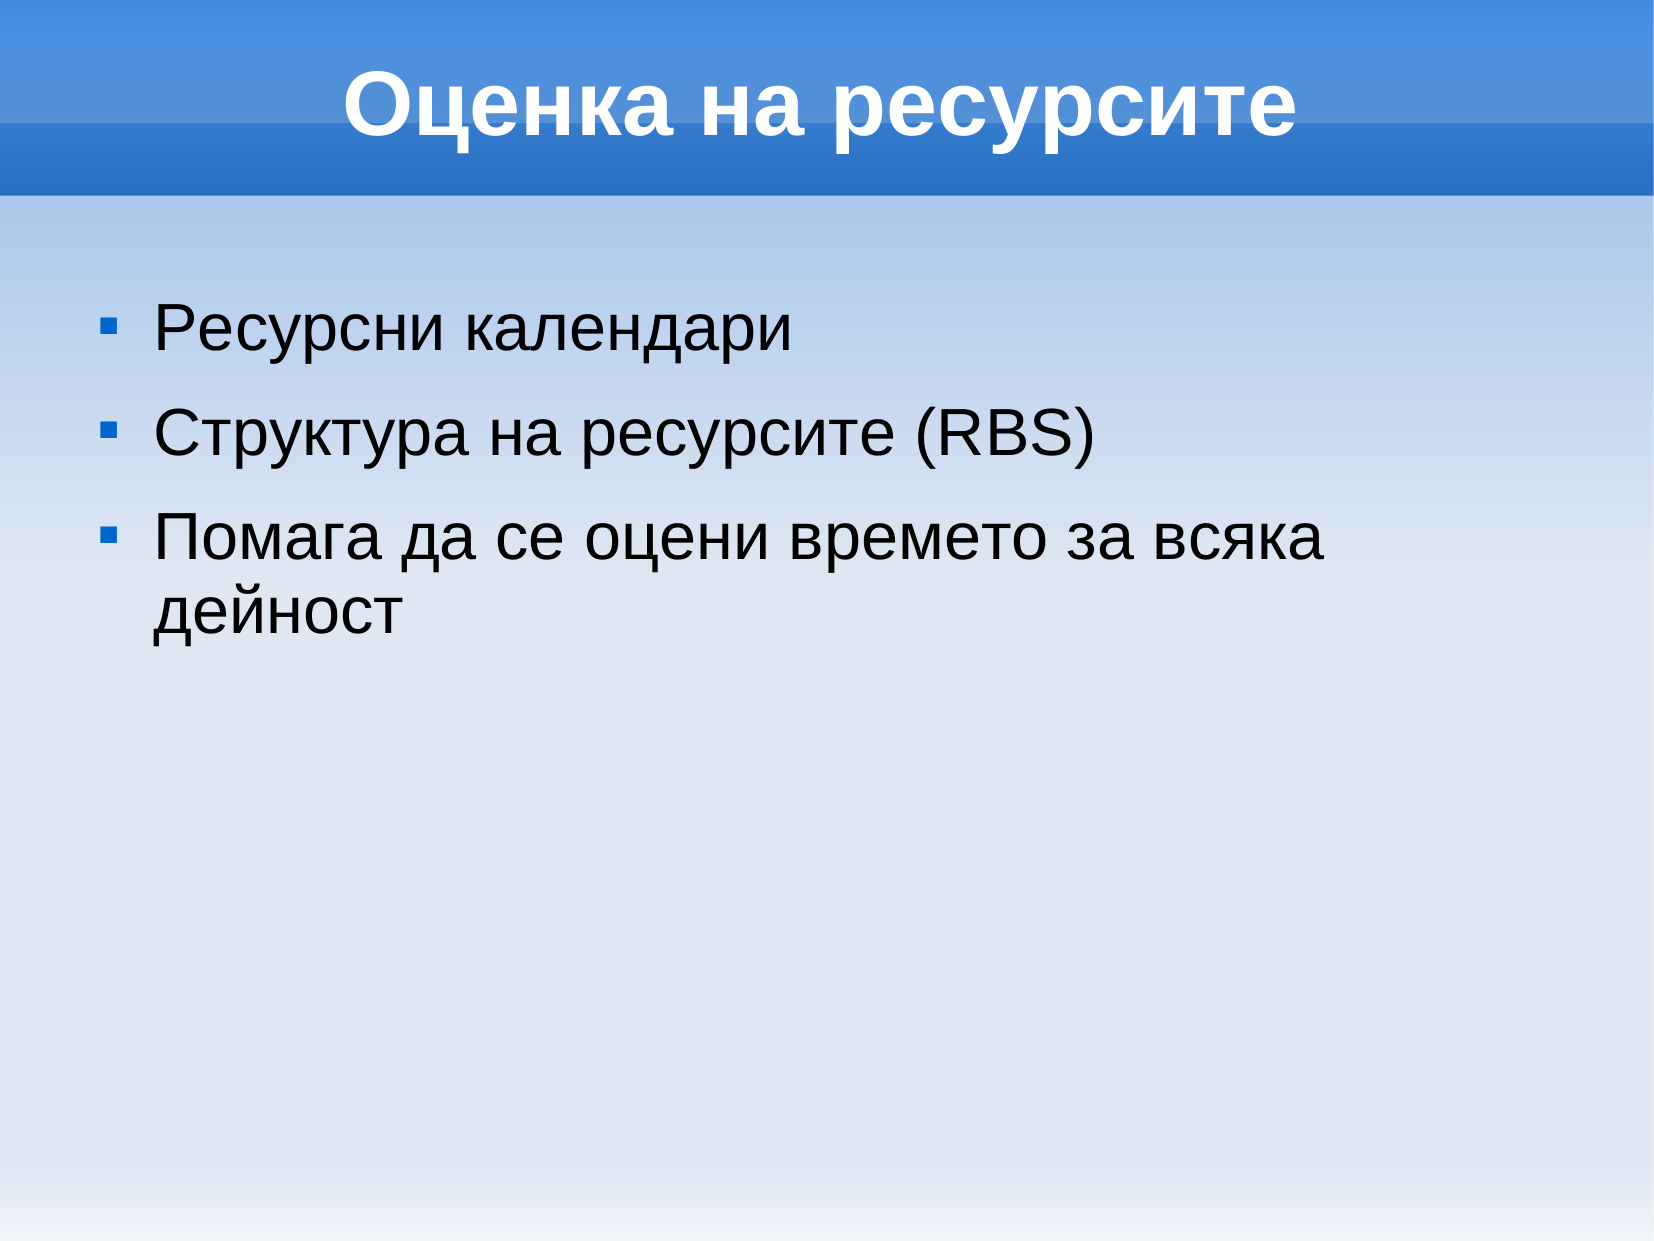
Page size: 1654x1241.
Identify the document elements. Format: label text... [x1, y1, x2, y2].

picture [0, 0, 1654, 1241]
title Оценка на ресурсите [76, 7, 1565, 200]
list Ресурсни календари Структура на ресурсите (RBS) Помага да се оцени времето за всяка дейност [82, 290, 1571, 1094]
